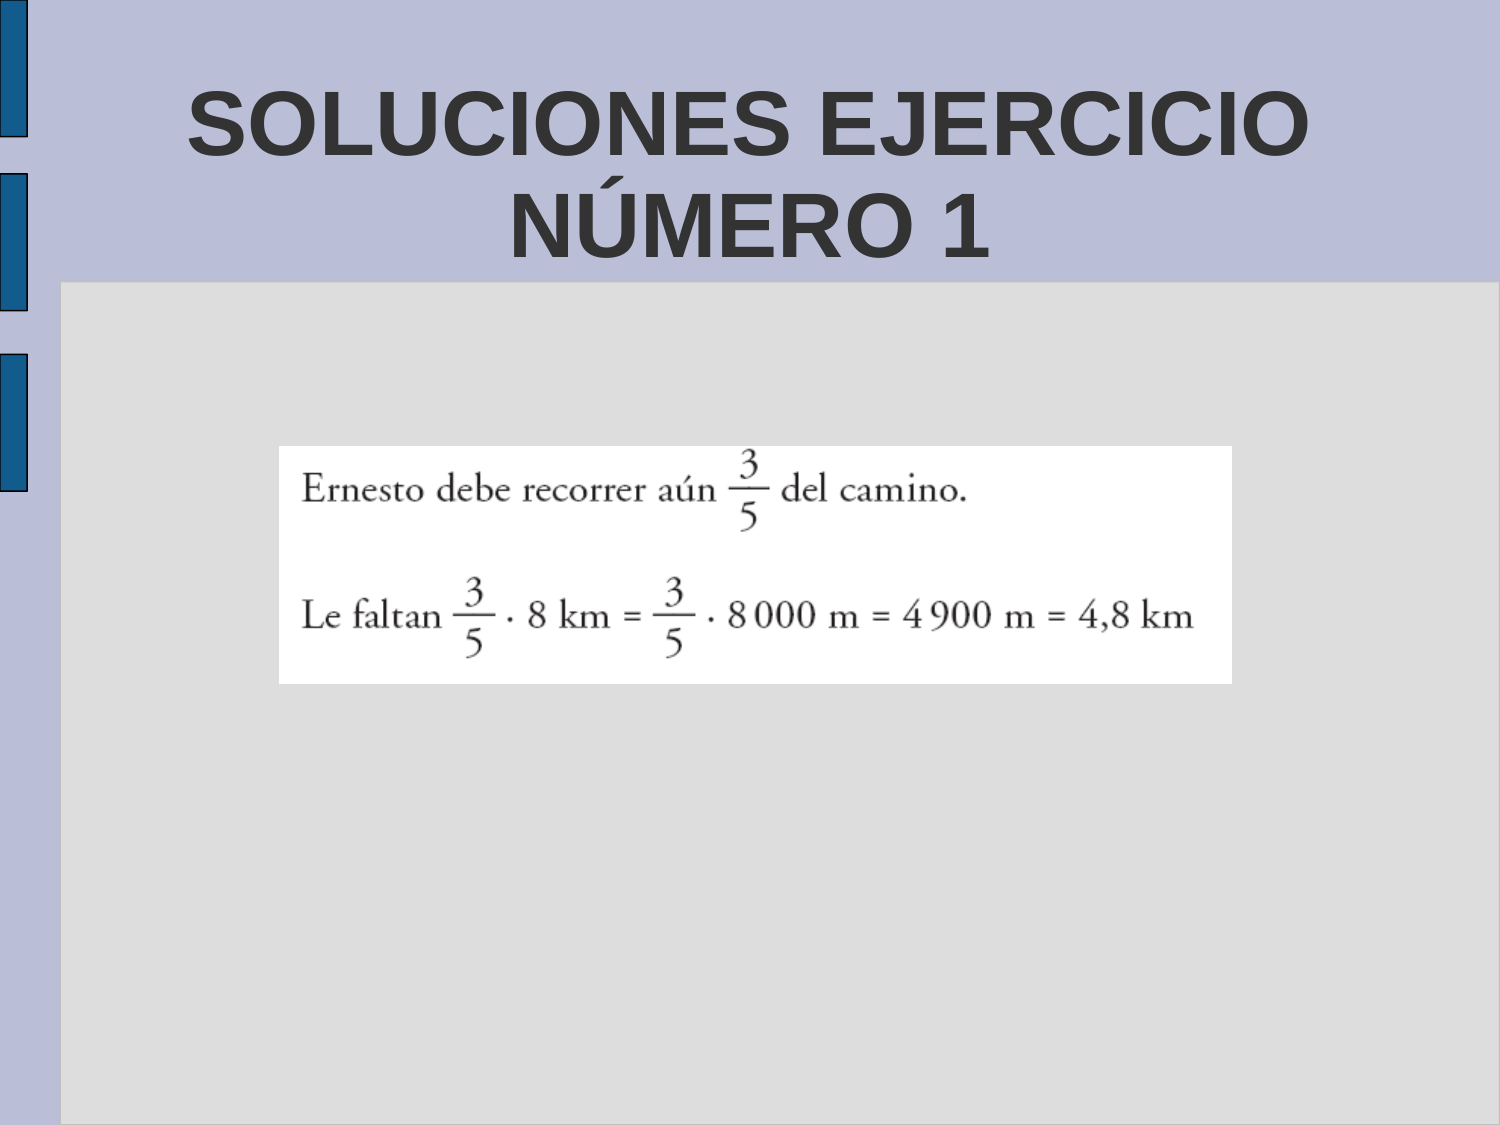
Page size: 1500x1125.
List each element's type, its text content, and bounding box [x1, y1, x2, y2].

title SOLUCIONES EJERCICIO NÚMERO 1 [110, 73, 1391, 279]
picture [279, 446, 1232, 684]
